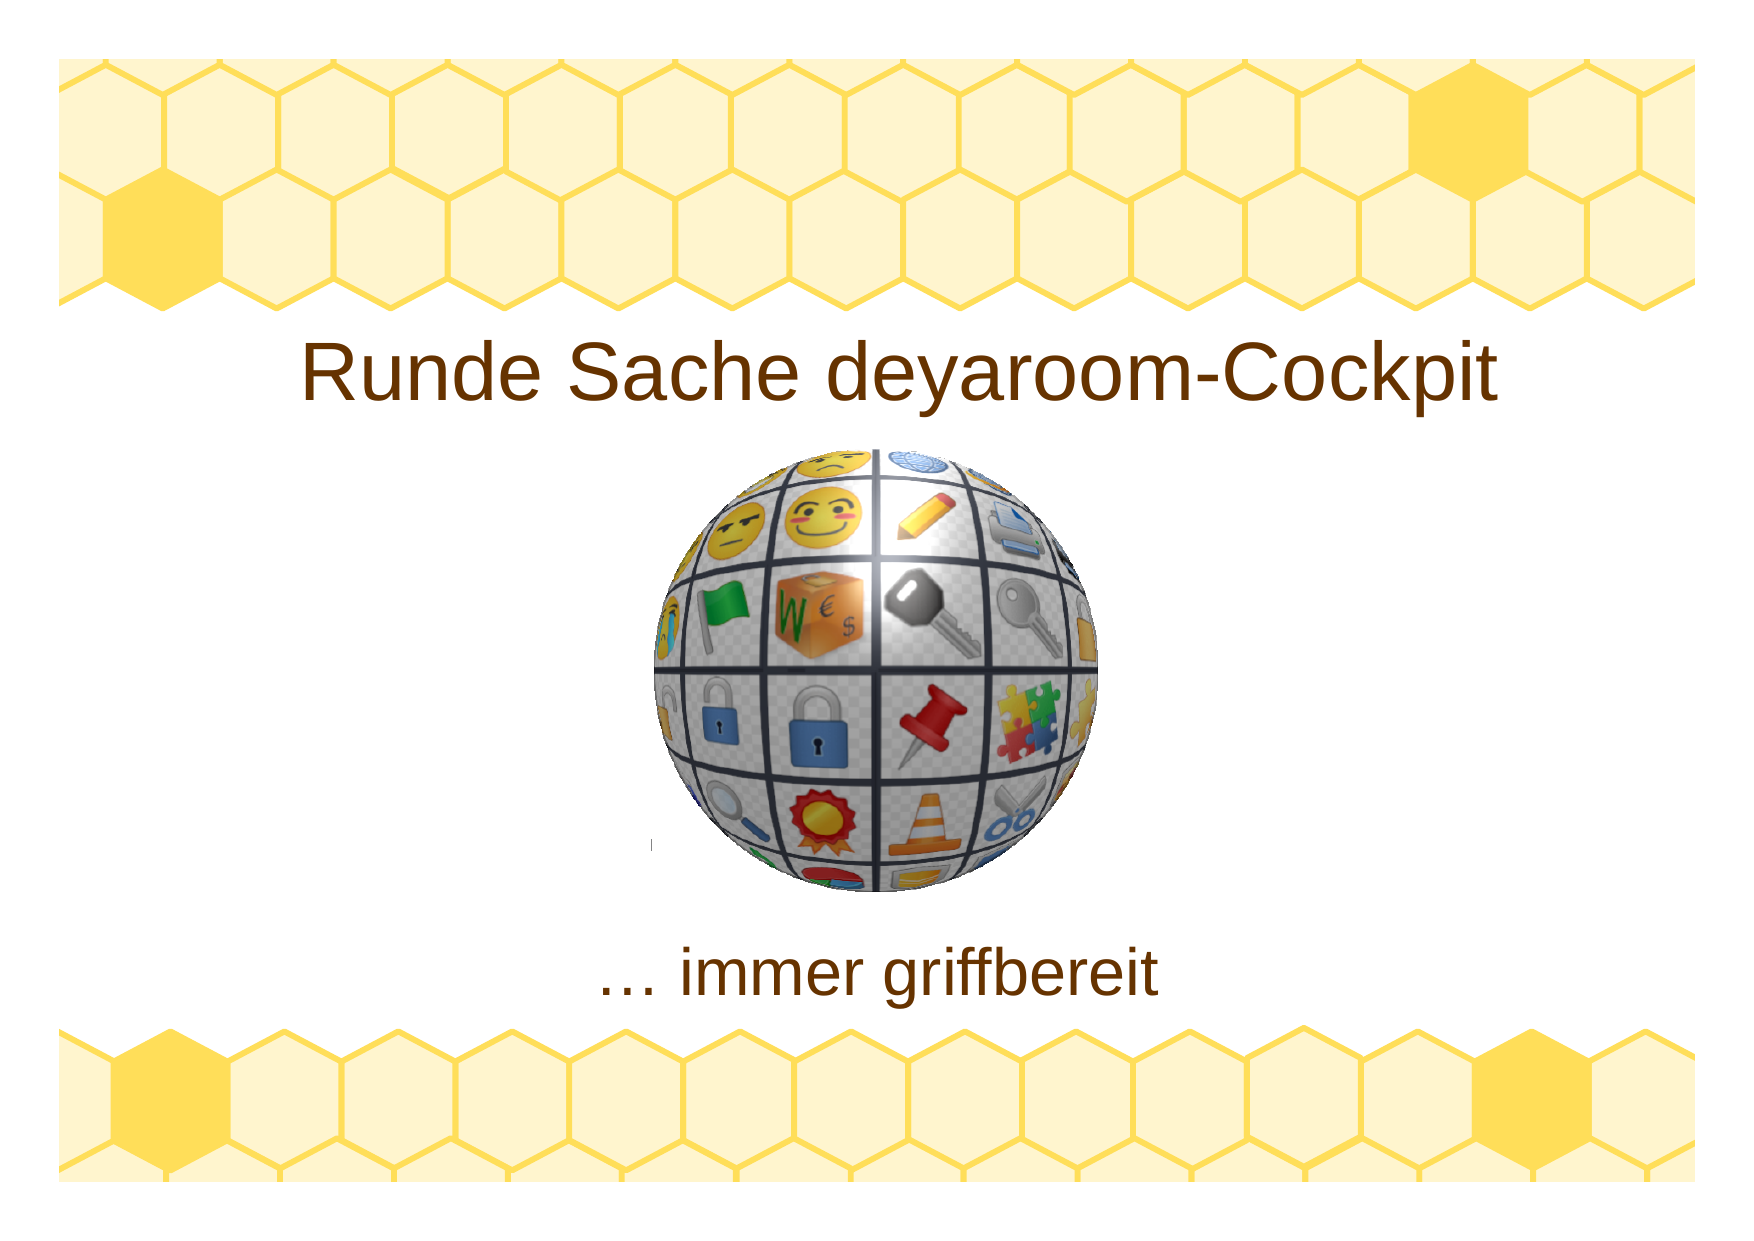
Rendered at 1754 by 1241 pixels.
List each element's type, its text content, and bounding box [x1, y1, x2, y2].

picture [646, 446, 1102, 895]
subtitle … immer griffbereit [146, 883, 1608, 1062]
title Runde Sache deyaroom-Cockpit [169, 246, 1630, 497]
